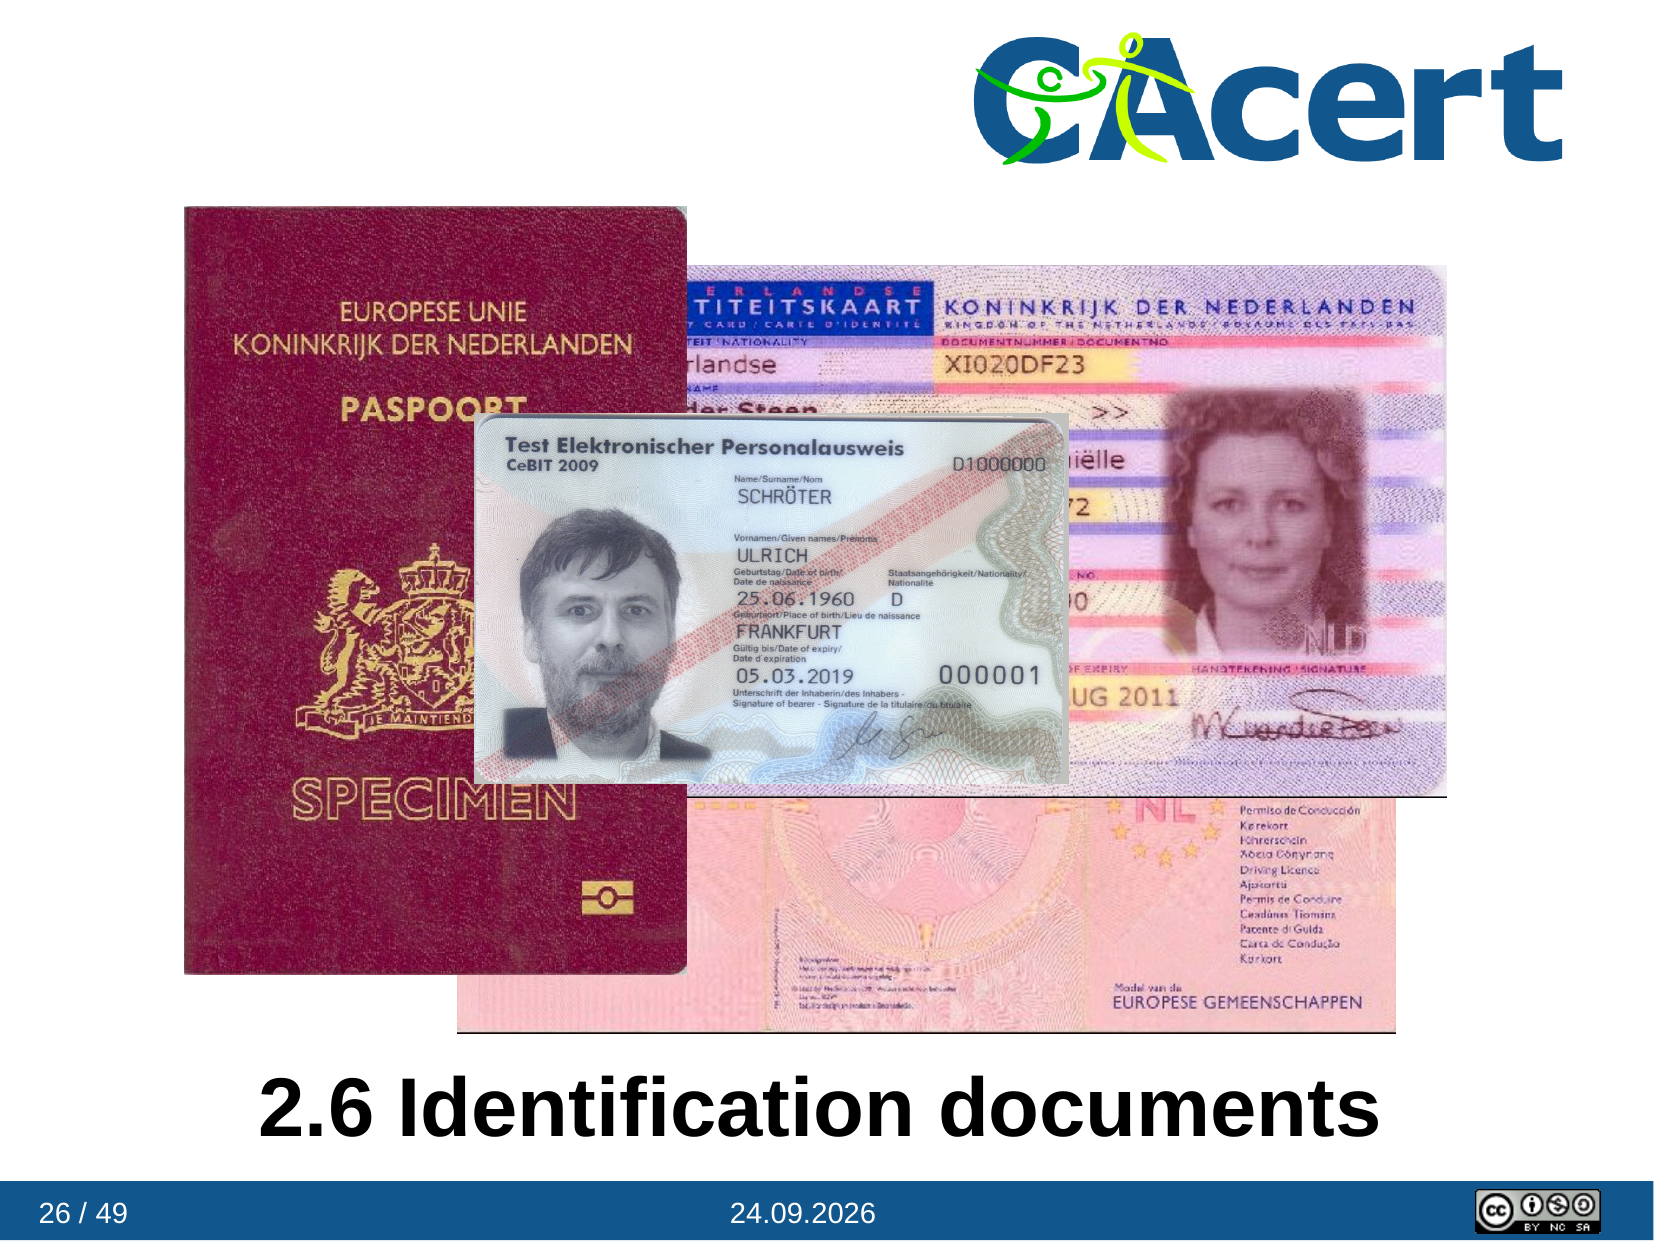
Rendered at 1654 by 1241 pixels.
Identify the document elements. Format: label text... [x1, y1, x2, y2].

title 2.6 Identification documents [76, 1033, 1565, 1182]
picture [184, 206, 1447, 1034]
picture [1475, 1189, 1601, 1234]
picture [972, 30, 1564, 166]
